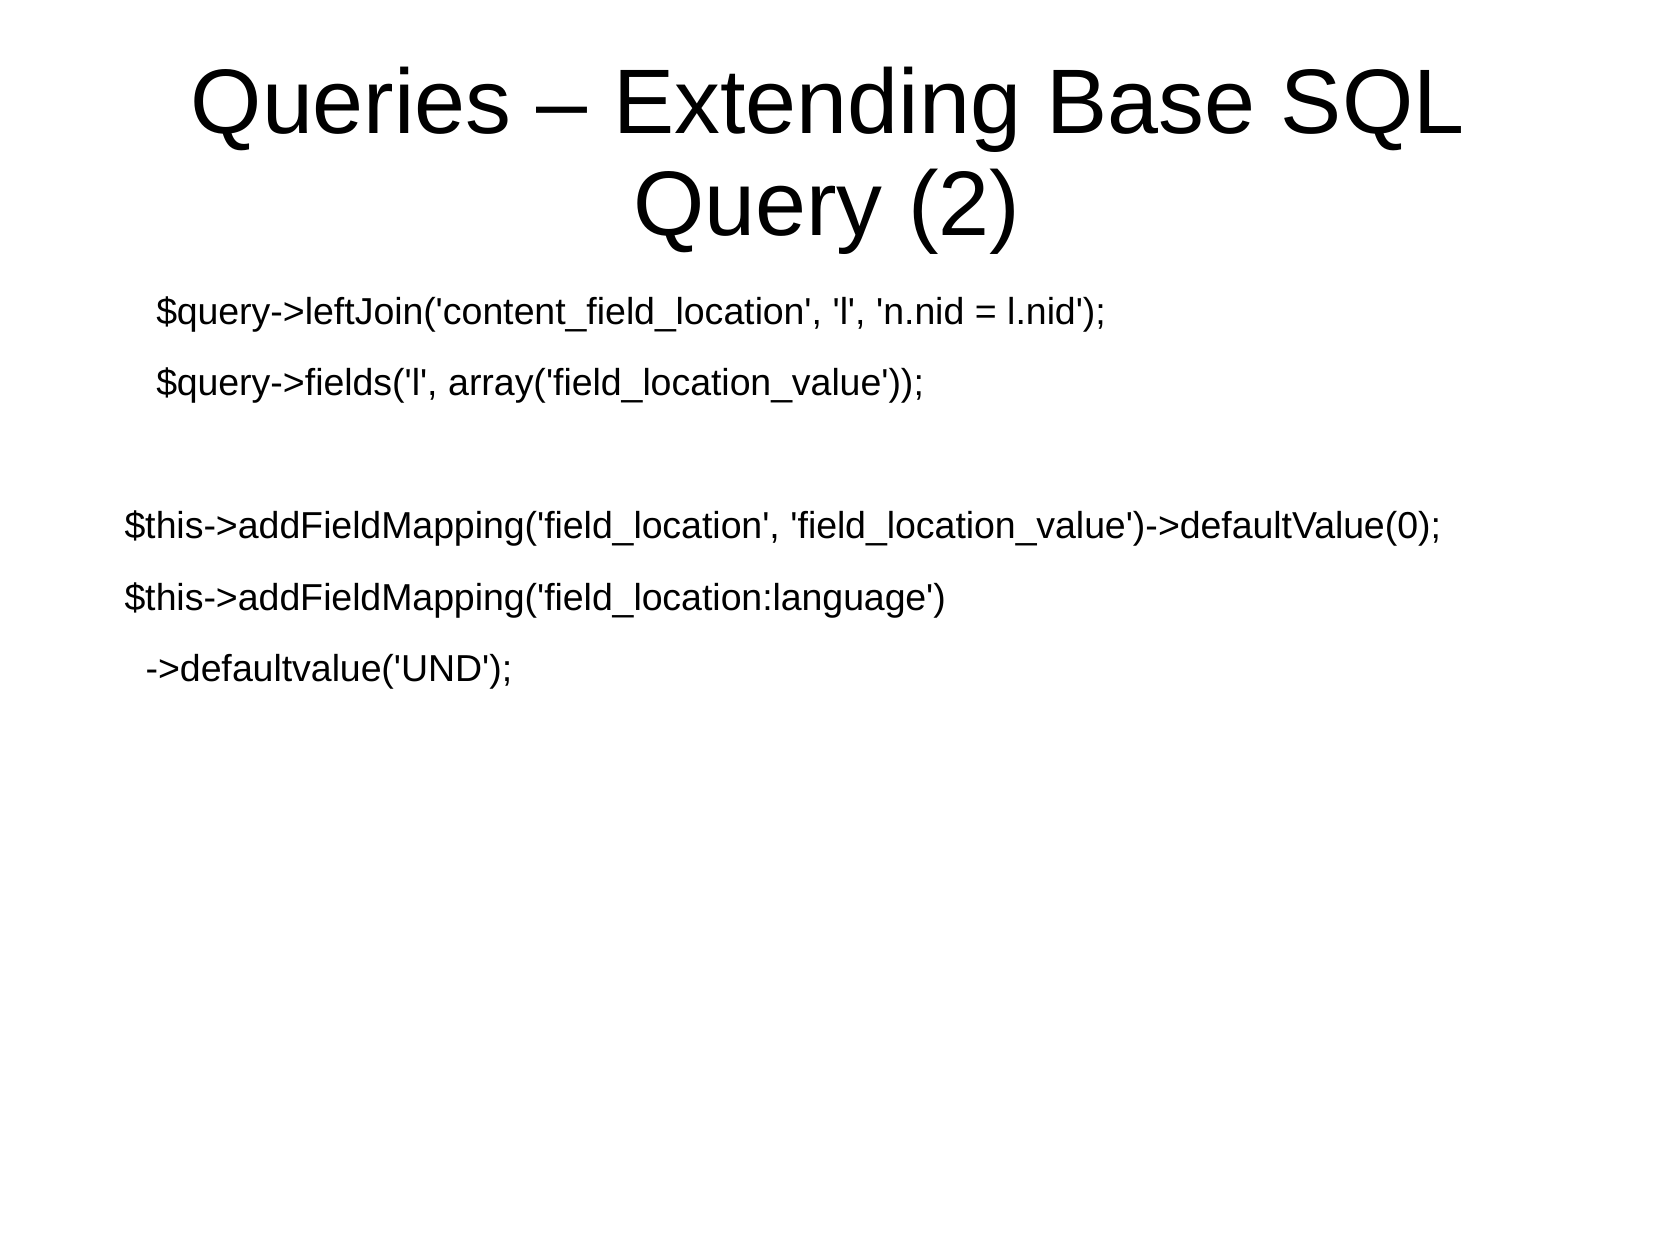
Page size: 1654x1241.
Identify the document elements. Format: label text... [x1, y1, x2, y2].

title Queries – Extending Base SQL Query (2) [82, 49, 1571, 257]
list $query->leftJoin('content_field_location', 'l', 'n.nid = l.nid'); $query->fields('l', array('field_location_value')); $this->addFieldMapping('field_location', 'field_location_value')->defaultValue(0); $this->addFieldMapping('field_location:language') ->defaultvalue('UND'); [82, 290, 1538, 1010]
